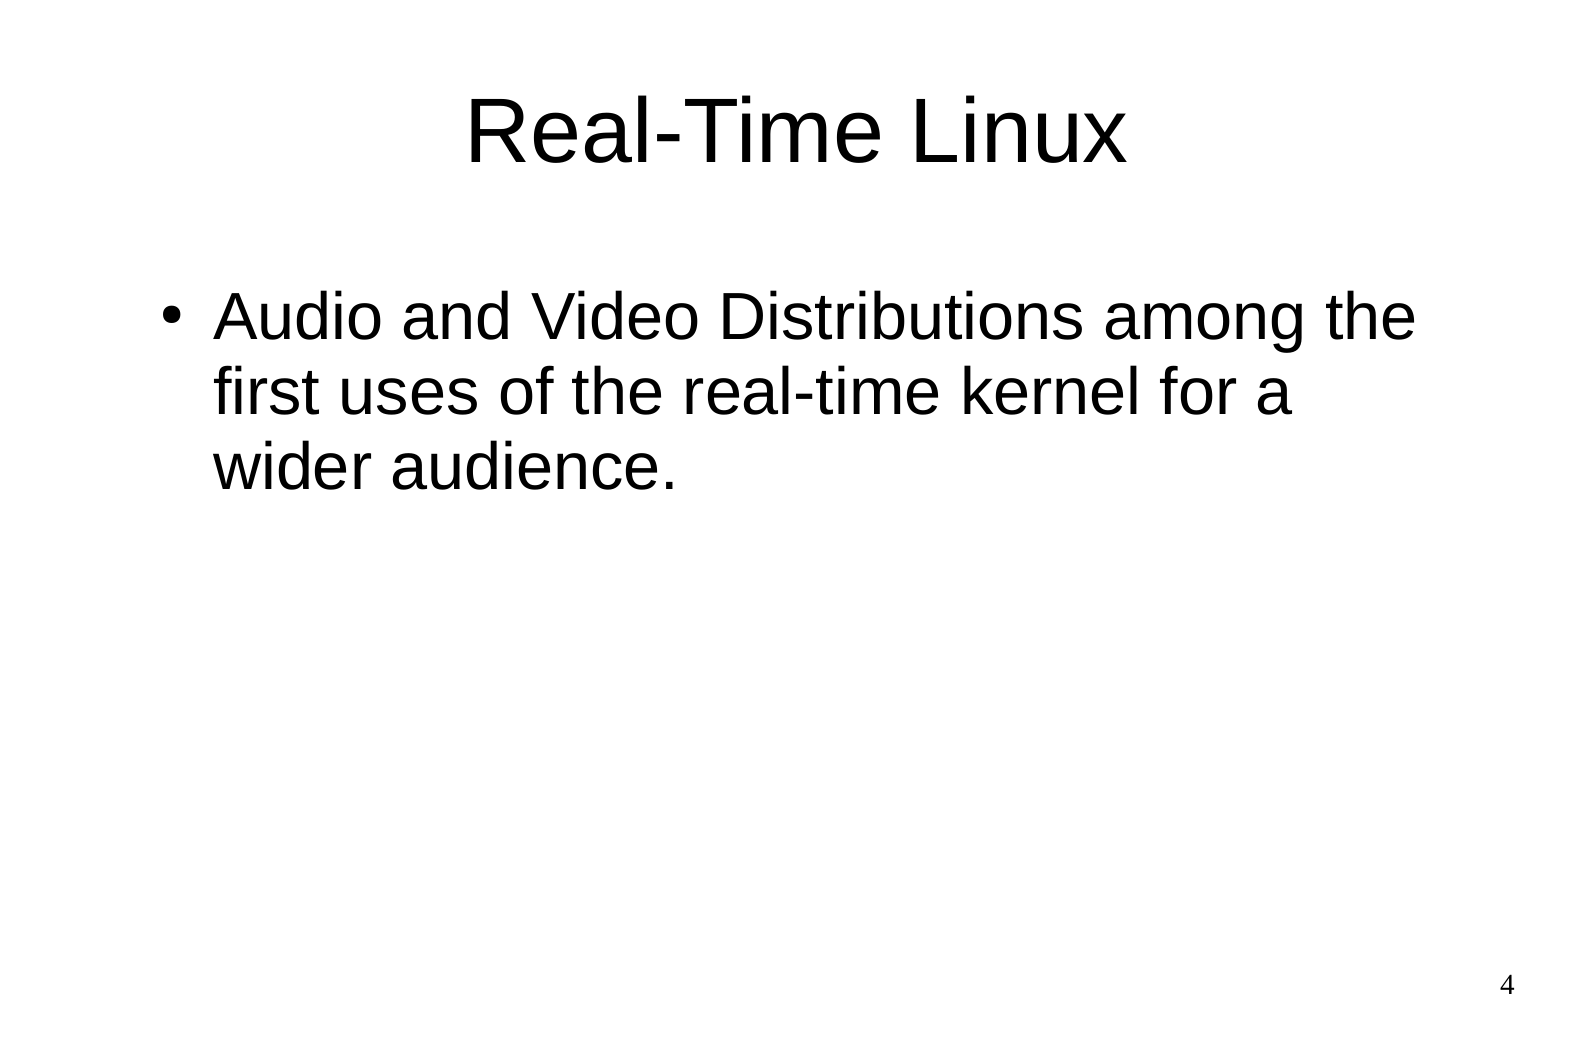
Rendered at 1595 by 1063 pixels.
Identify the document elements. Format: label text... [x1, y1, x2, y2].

list Audio and Video Distributions among the first uses of the real-time kernel for a wider audience. [142, 279, 1453, 851]
title Real-Time Linux [79, 42, 1515, 220]
